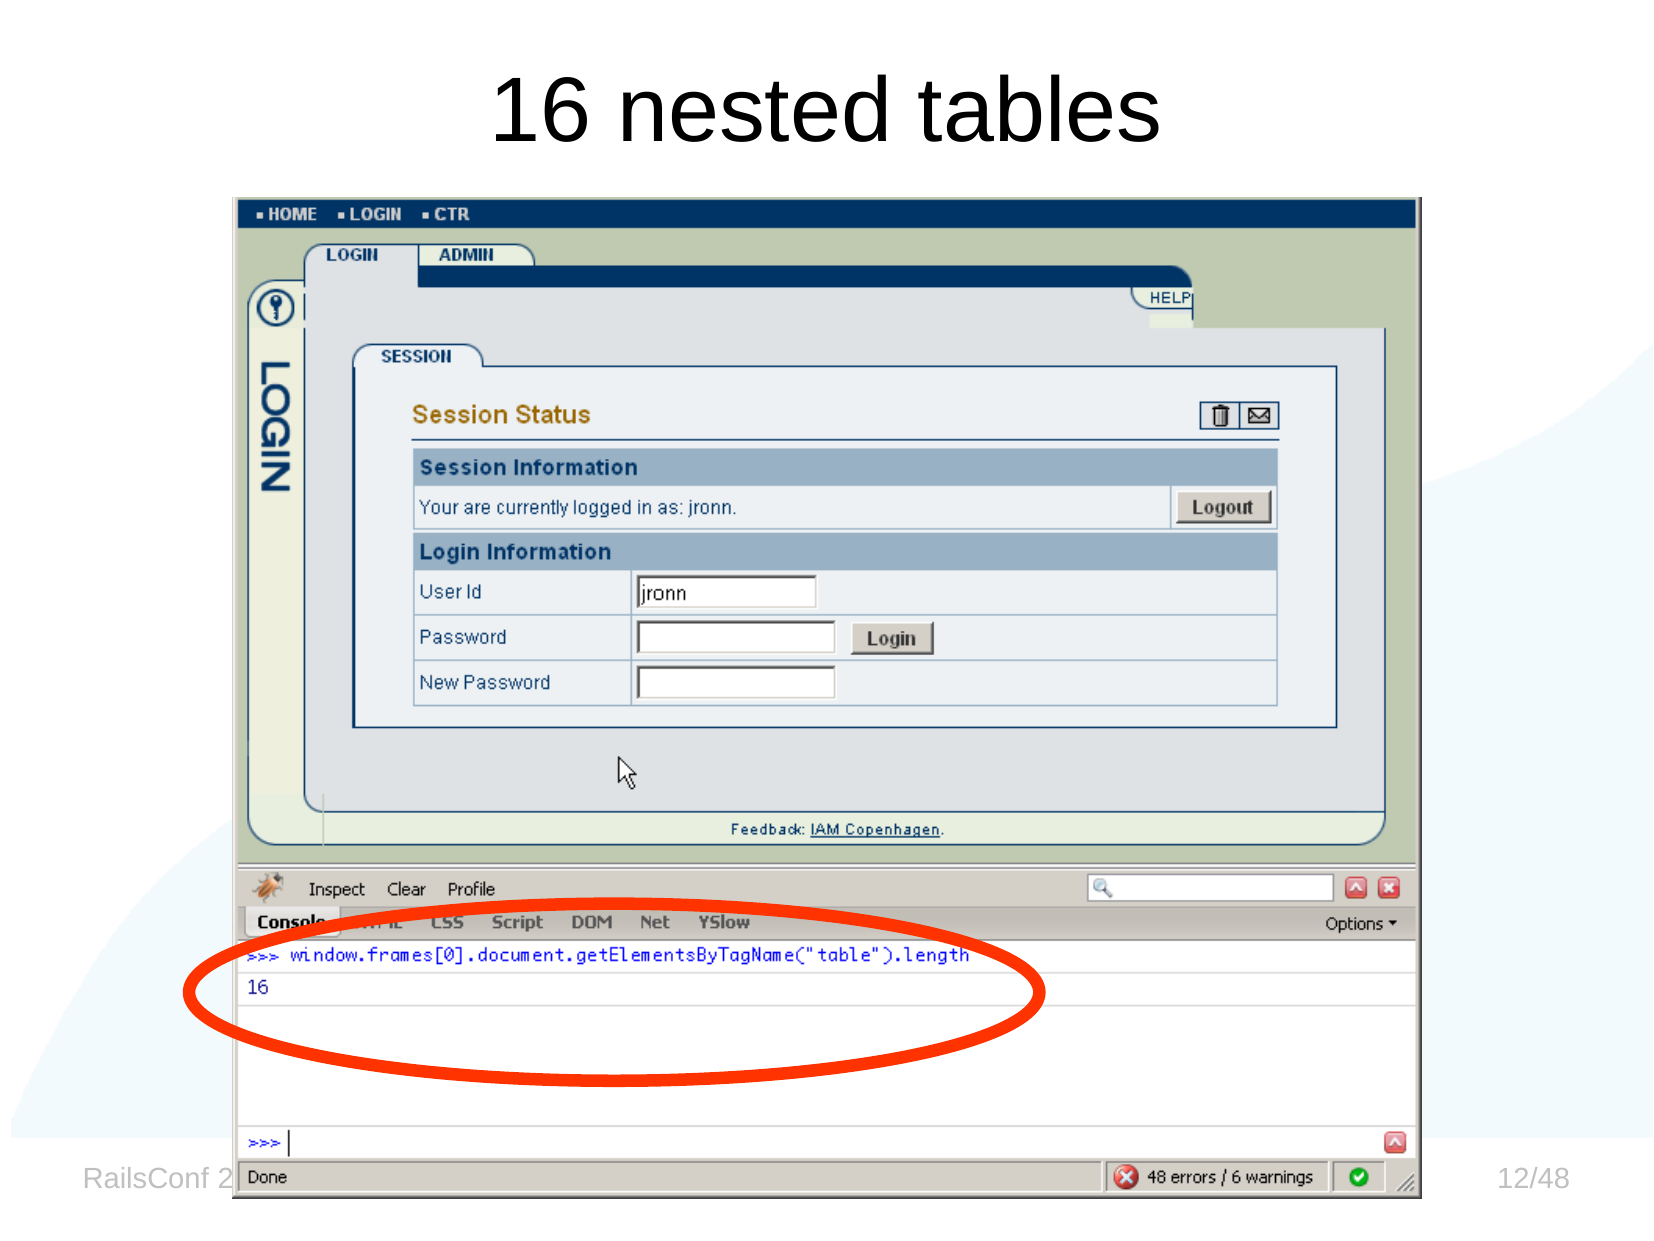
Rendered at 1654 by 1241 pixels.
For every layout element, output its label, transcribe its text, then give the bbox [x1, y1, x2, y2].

picture [11, 0, 1653, 1231]
title 16 nested tables [82, 49, 1571, 178]
